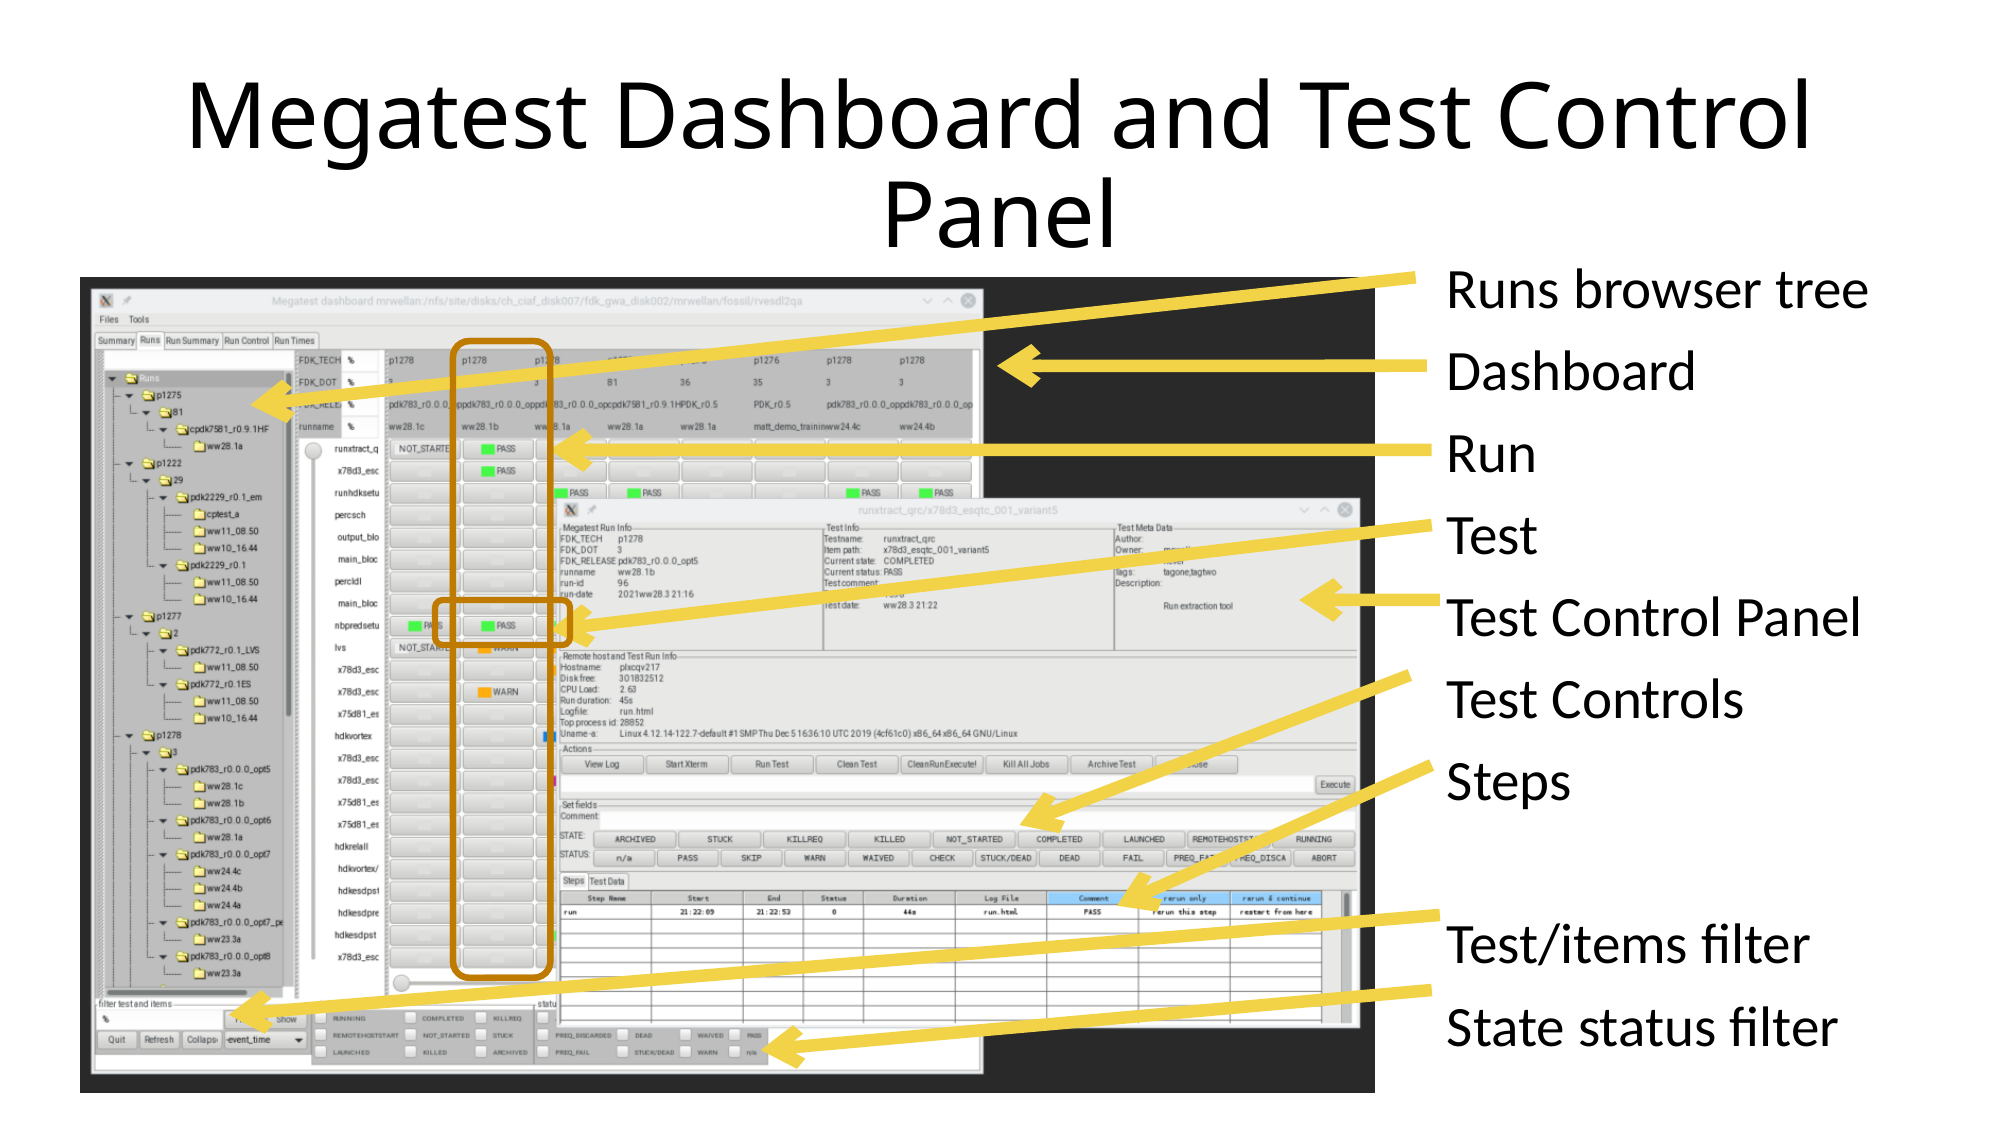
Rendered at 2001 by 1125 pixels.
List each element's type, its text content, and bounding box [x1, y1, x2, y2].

title Megatest Dashboard and Test Control Panel [137, 59, 1863, 278]
picture [457, 649, 547, 974]
picture [554, 633, 566, 641]
picture [439, 604, 449, 641]
picture [554, 604, 566, 626]
text_box Runs browser tree Dashboard Run Test Test Control Panel Test Controls Steps Test/items filter State status filter [1431, 251, 1962, 1068]
picture [457, 379, 547, 596]
picture [554, 454, 1375, 619]
picture [554, 289, 1375, 446]
picture [457, 345, 547, 376]
picture [80, 277, 1375, 1093]
picture [457, 604, 547, 641]
